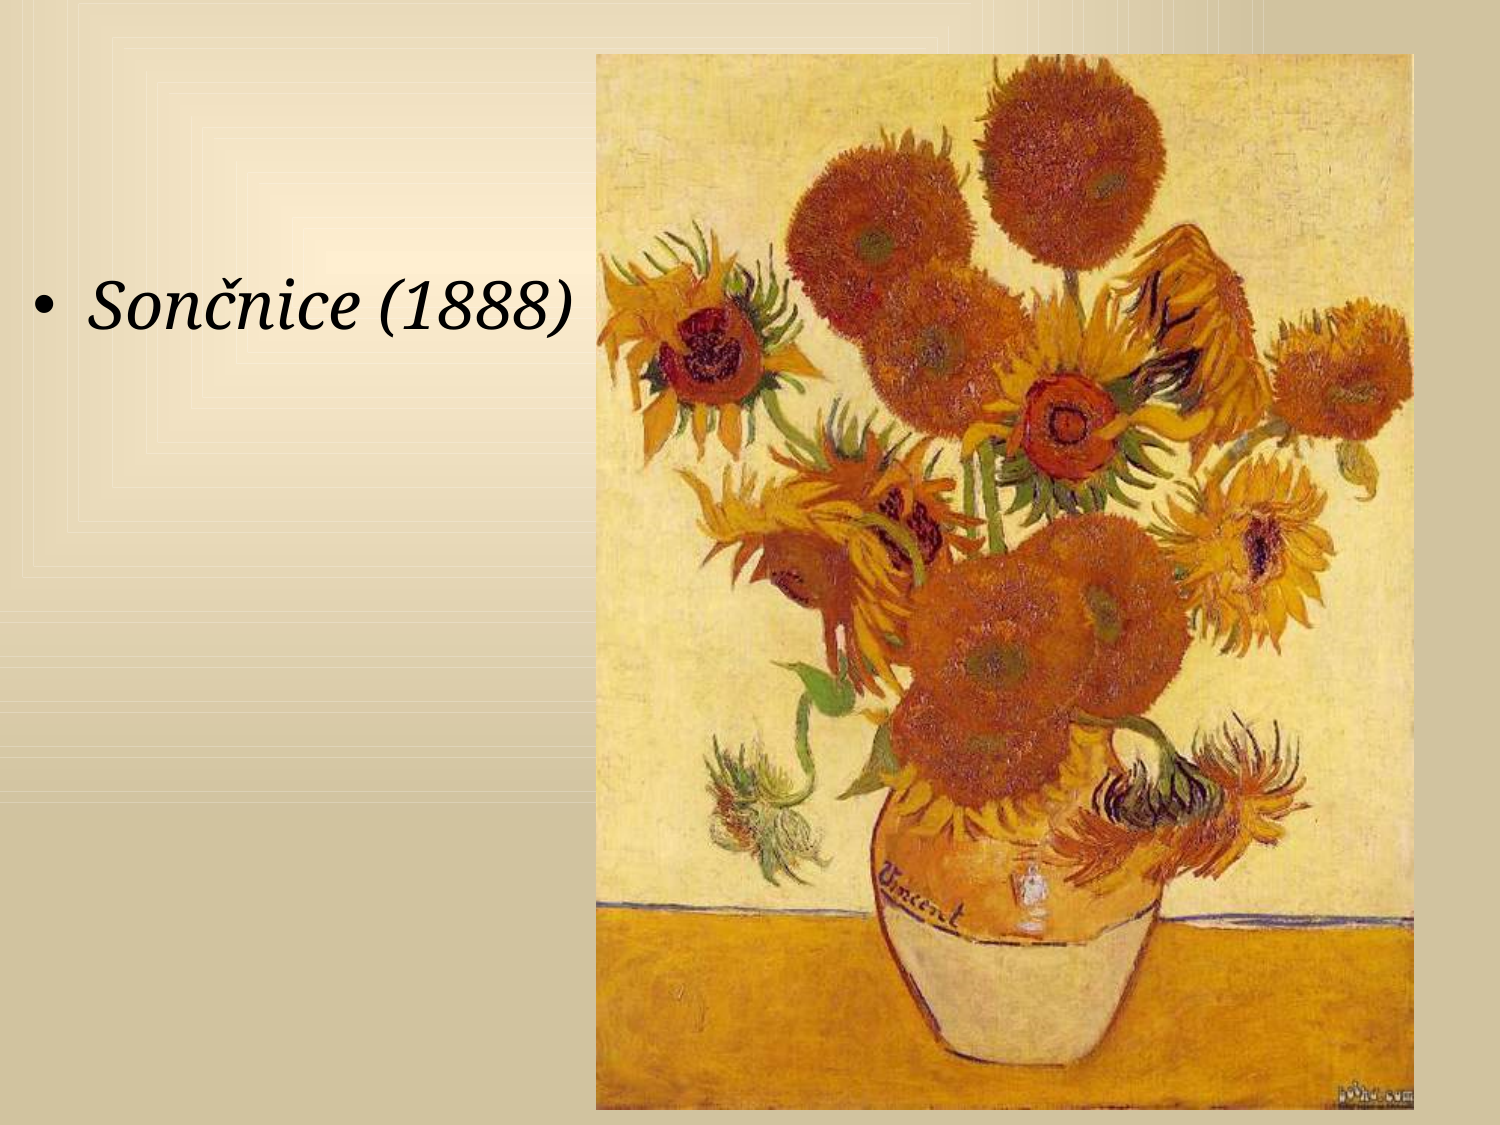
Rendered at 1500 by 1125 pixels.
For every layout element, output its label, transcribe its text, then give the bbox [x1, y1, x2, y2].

list Sončnice (1888) [17, 255, 596, 998]
picture [596, 54, 1414, 1110]
